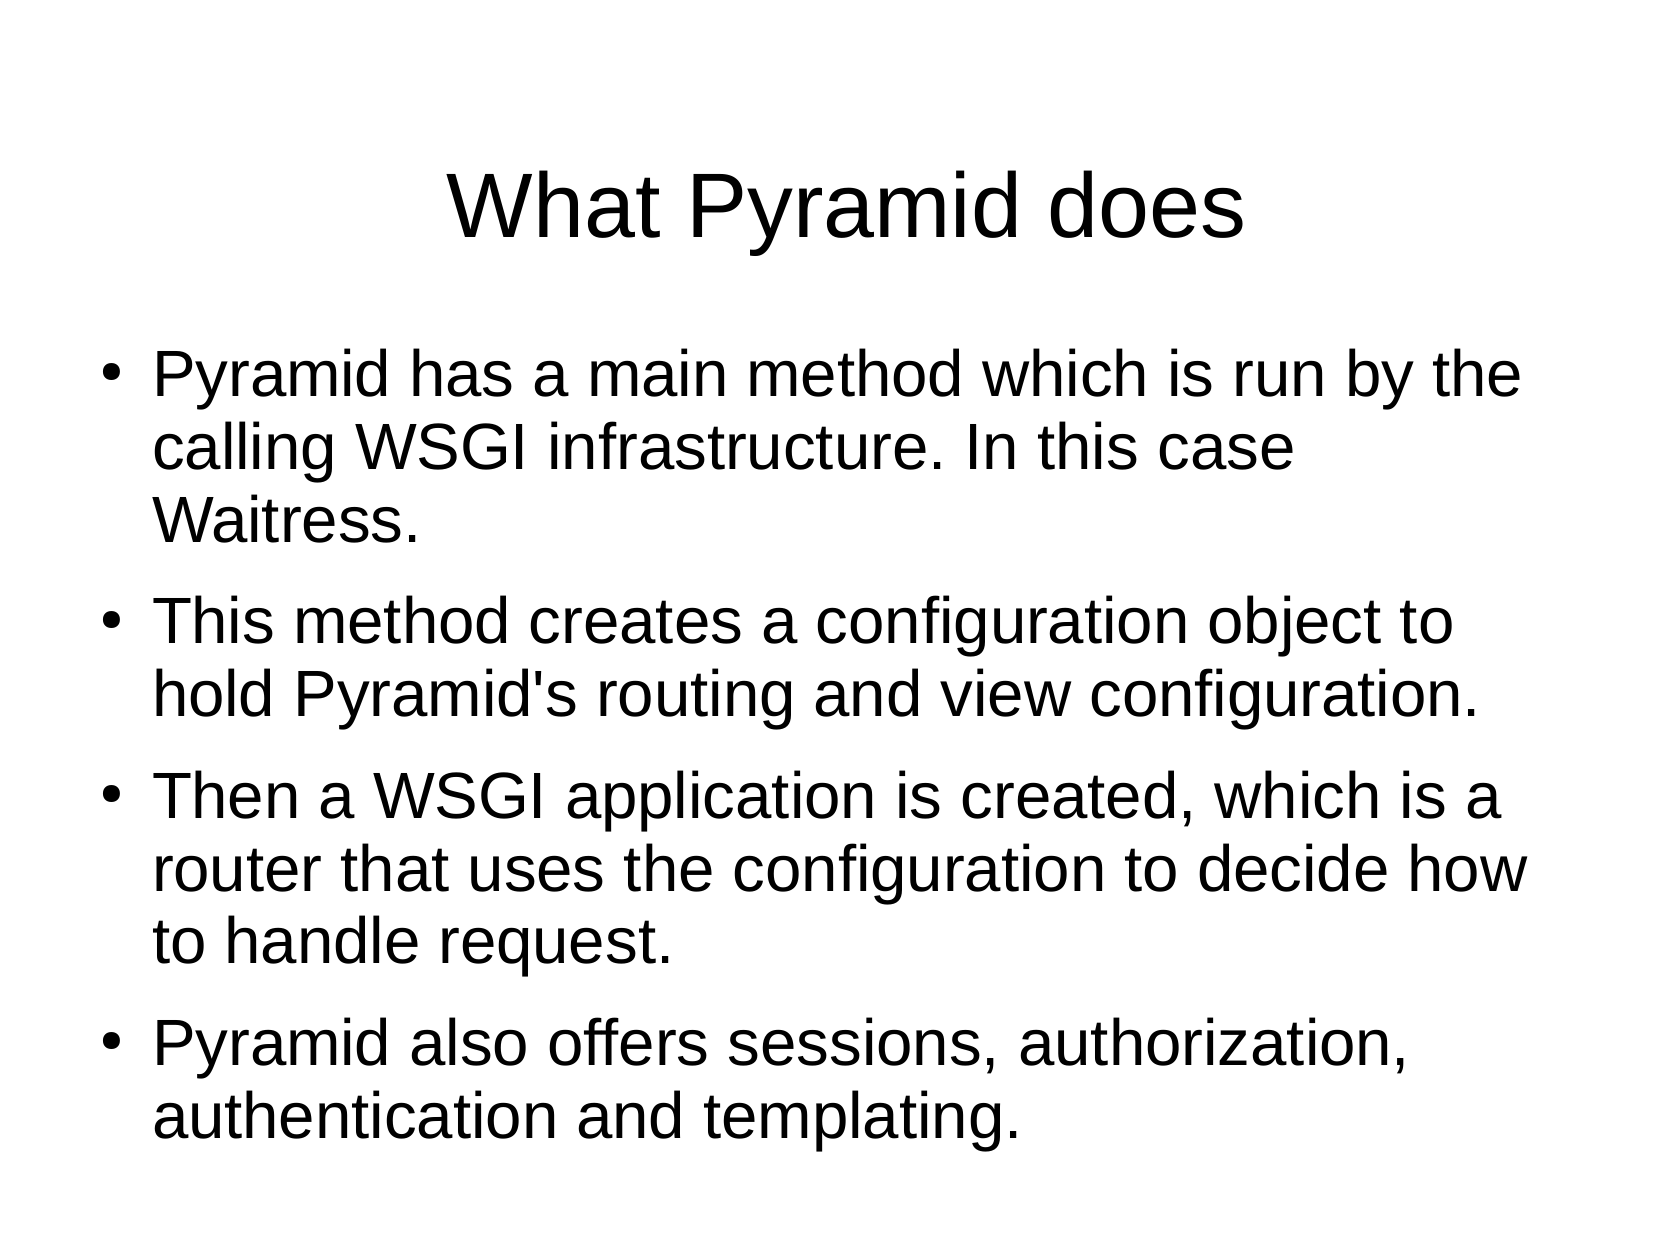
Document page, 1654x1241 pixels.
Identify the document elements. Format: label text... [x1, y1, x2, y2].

title What Pyramid does [82, 112, 1612, 301]
list Pyramid has a main method which is run by the calling WSGI infrastructure. In this case Waitress. This method creates a configuration object to hold Pyramid's routing and view configuration. Then a WSGI application is created, which is a router that uses the configuration to decide how to handle request. Pyramid also offers sessions, authorization, authentication and templating. [82, 337, 1571, 1157]
